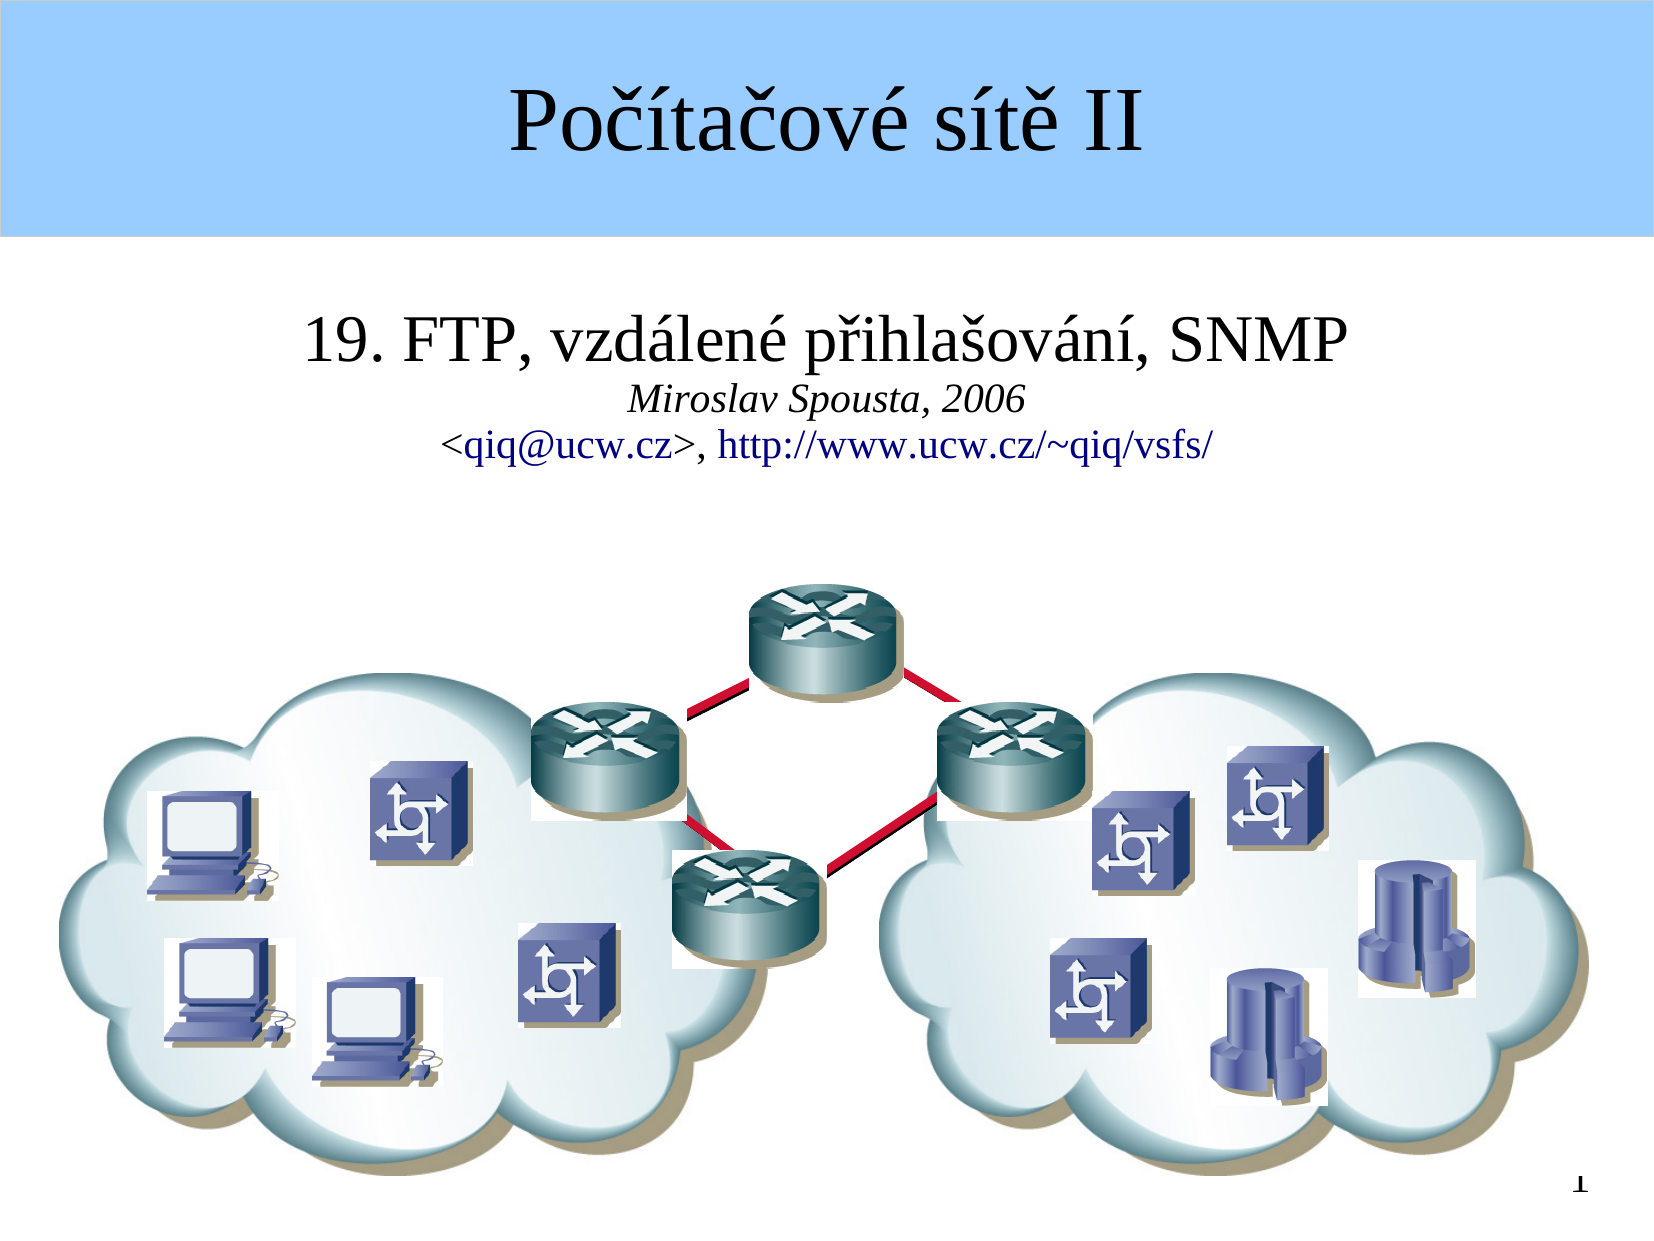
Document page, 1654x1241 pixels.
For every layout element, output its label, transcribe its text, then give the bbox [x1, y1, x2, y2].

title Počítačové sítě II [0, 2, 1654, 237]
text_box 19. FTP, vzdálené přihlašování, SNMP Miroslav Spousta, 2006 <qiq@ucw.cz>, http://www.ucw.cz/~qiq/vsfs/ [0, 237, 1654, 532]
picture [59, 584, 1589, 1176]
